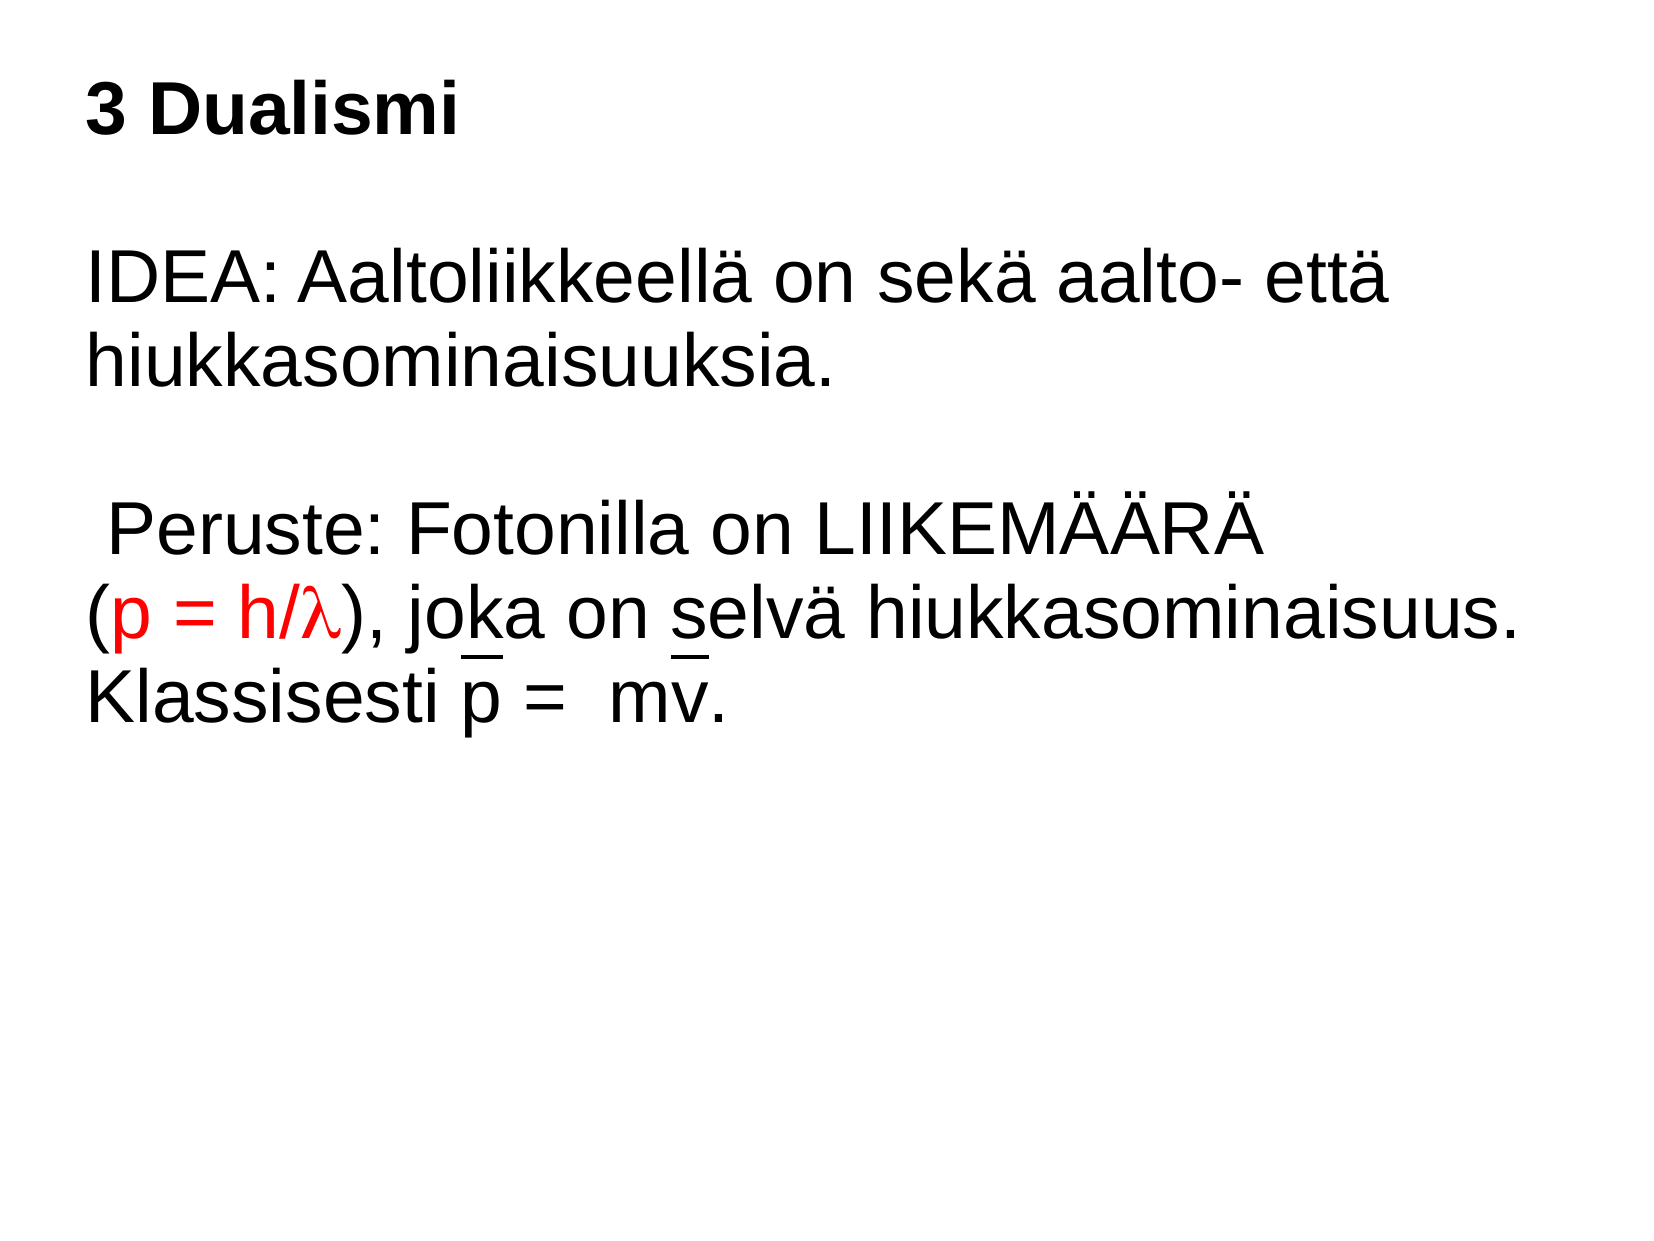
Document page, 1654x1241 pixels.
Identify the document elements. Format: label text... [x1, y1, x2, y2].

text_box 3 Dualismi IDEA: Aaltoliikkeellä on sekä aalto- että hiukkasominaisuuksia. Peruste: Fotonilla on LIIKEMÄÄRÄ (p = h/l), joka on selvä hiukkasominaisuus. Klassisesti p = mv. [70, 59, 1564, 754]
